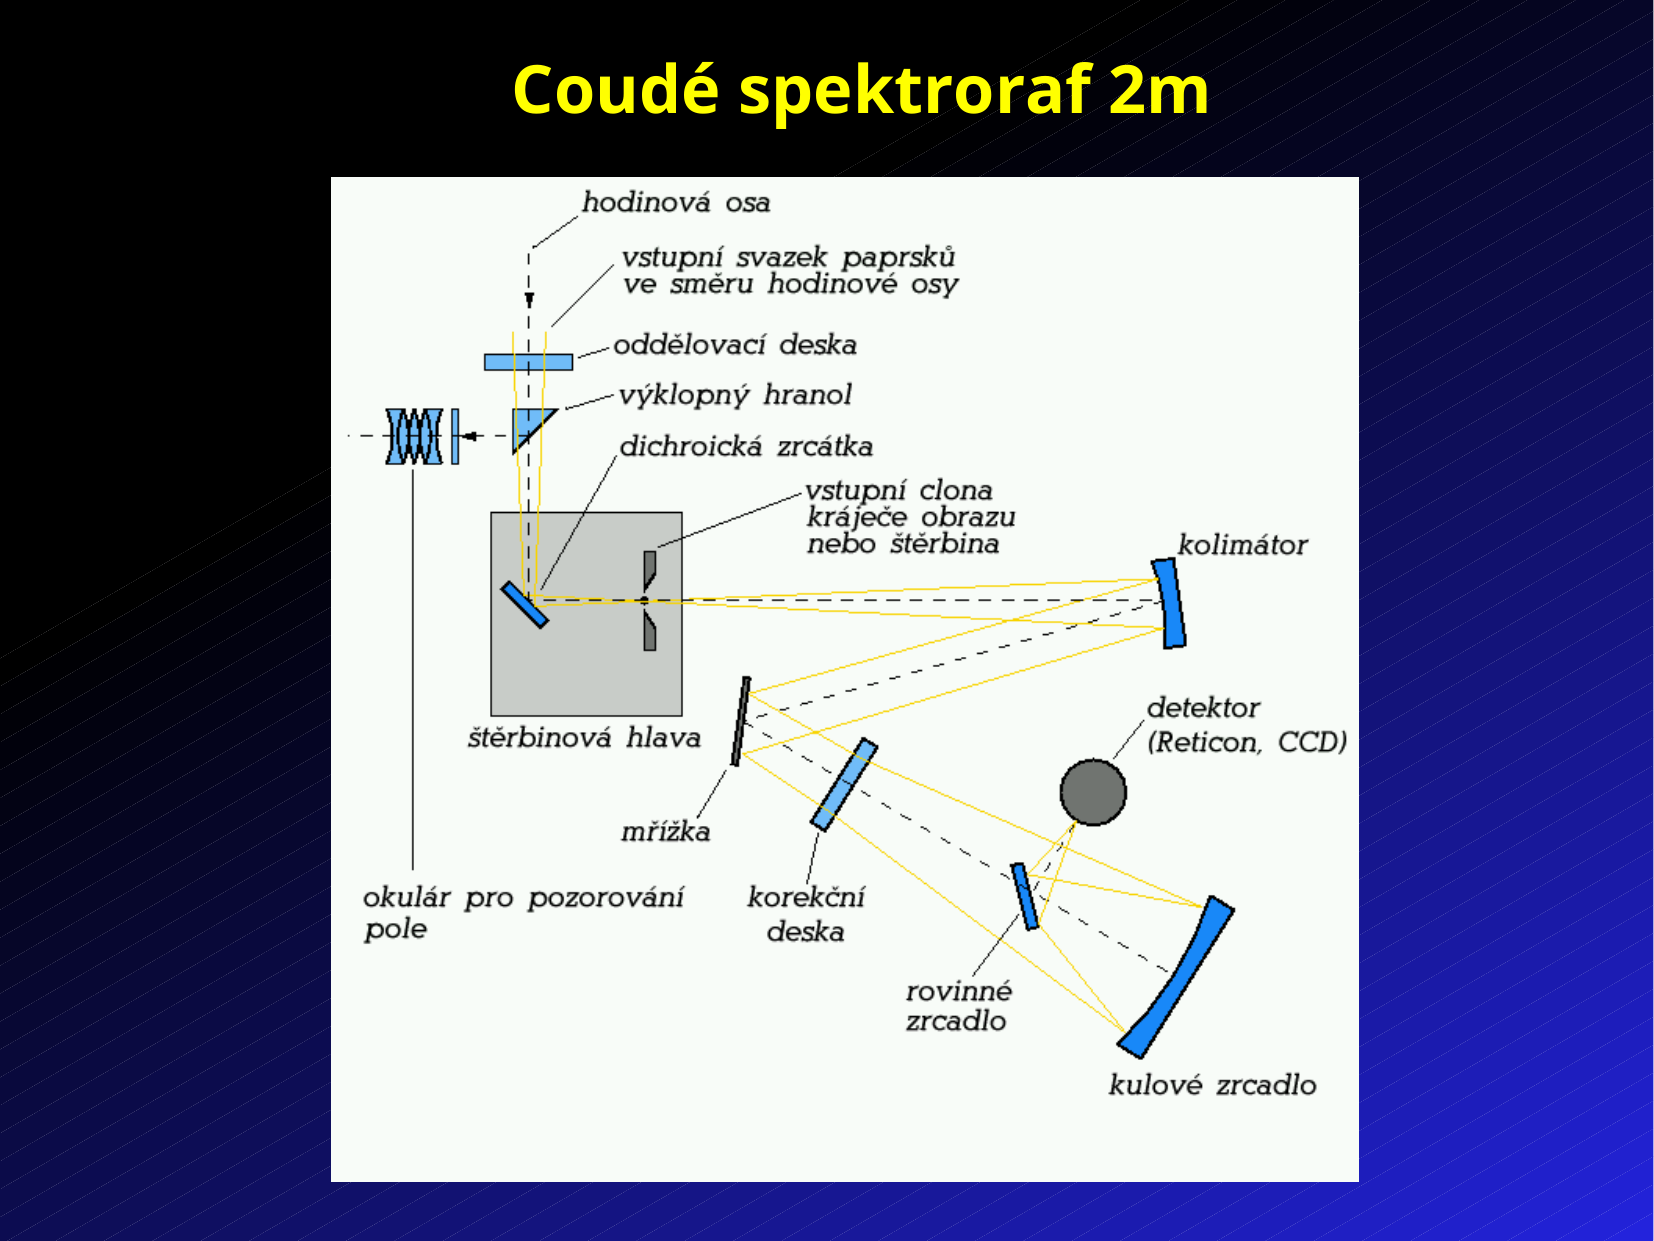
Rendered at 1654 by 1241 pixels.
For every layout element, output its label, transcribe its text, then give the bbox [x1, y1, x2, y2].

title Coudé spektroraf 2m [118, 27, 1607, 148]
picture [331, 177, 1359, 1182]
